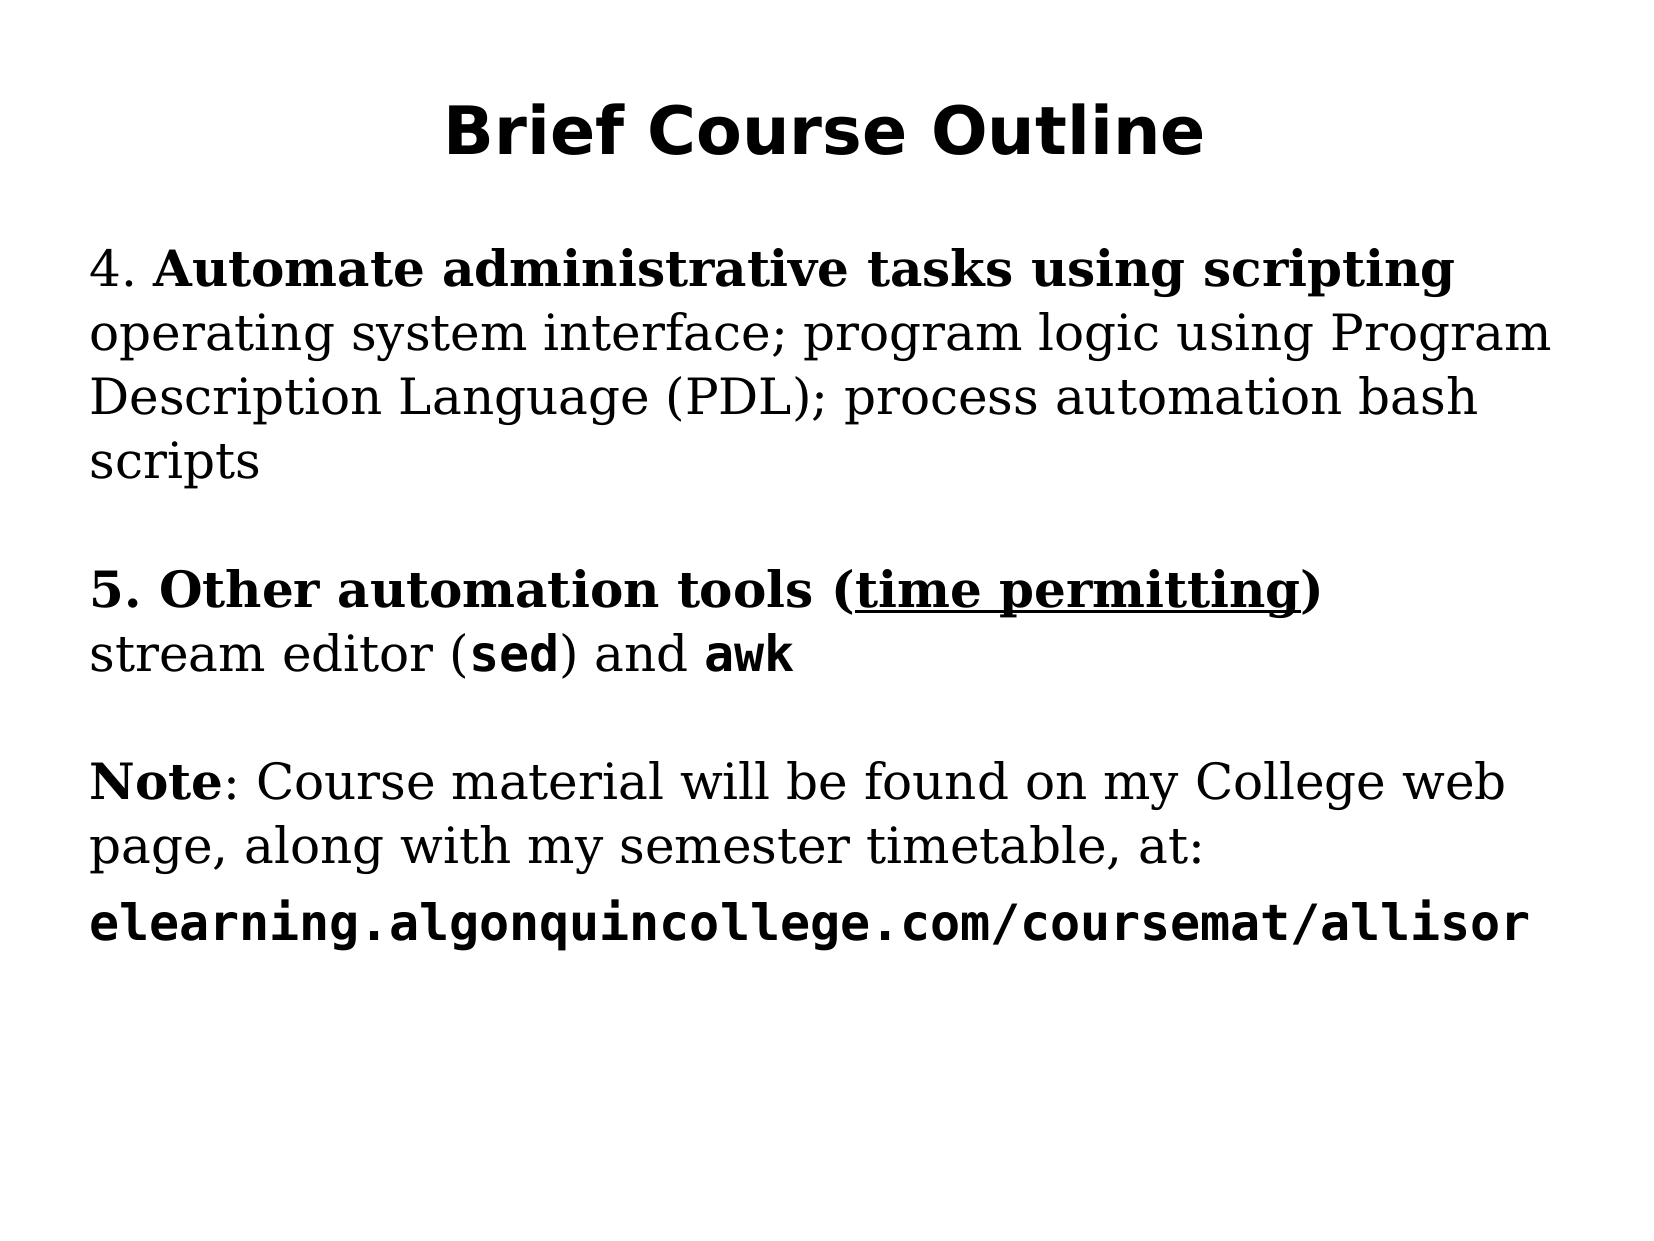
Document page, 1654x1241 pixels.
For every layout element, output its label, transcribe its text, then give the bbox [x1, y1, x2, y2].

text_box Brief Course Outline 4. Automate administrative tasks using scripting operating system interface; program logic using Program Description Language (PDL); process automation bash scripts 5. Other automation tools (time permitting) stream editor (sed) and awk Note: Course material will be found on my College web page, along with my semester timetable, at: elearning.algonquincollege.com/coursemat/allisor [75, 75, 1576, 1022]
